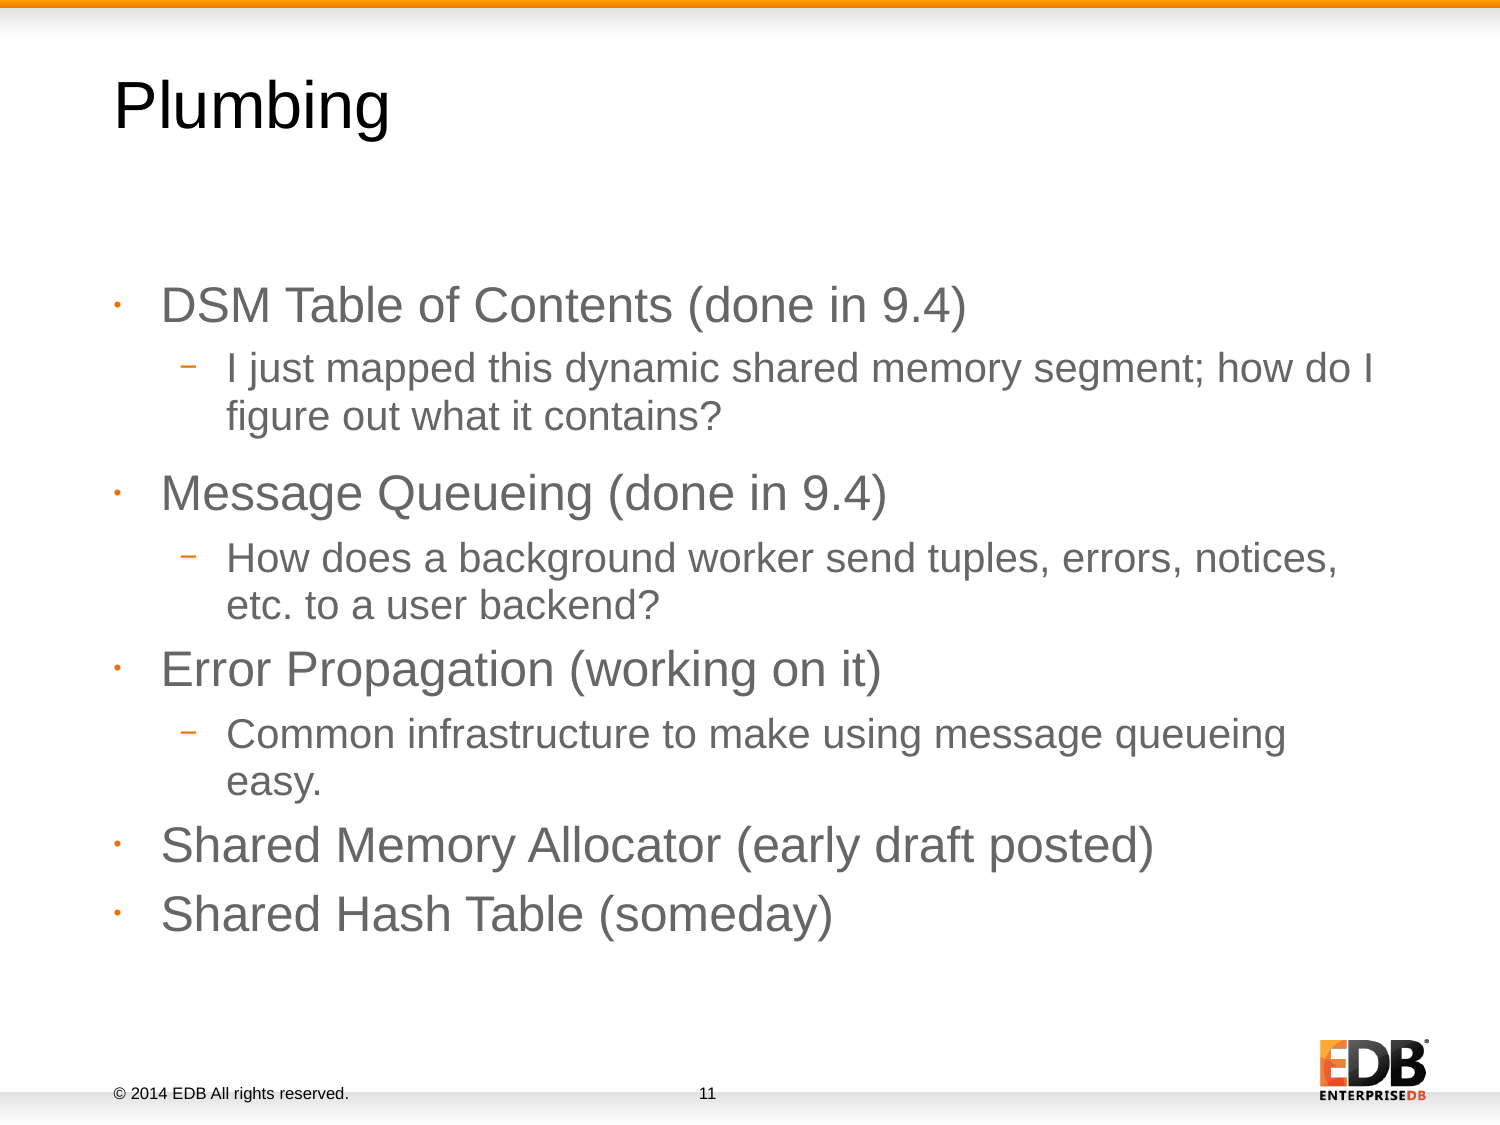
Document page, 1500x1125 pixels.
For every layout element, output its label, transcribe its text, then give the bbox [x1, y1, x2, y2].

title Plumbing [98, 26, 1403, 188]
list DSM Table of Contents (done in 9.4) I just mapped this dynamic shared memory segment; how do I figure out what it contains? Message Queueing (done in 9.4) How does a background worker send tuples, errors, notices, etc. to a user backend? Error Propagation (working on it) Common infrastructure to make using message queueing easy. Shared Memory Allocator (early draft posted) Shared Hash Table (someday) [98, 270, 1403, 991]
picture [1318, 1036, 1430, 1101]
